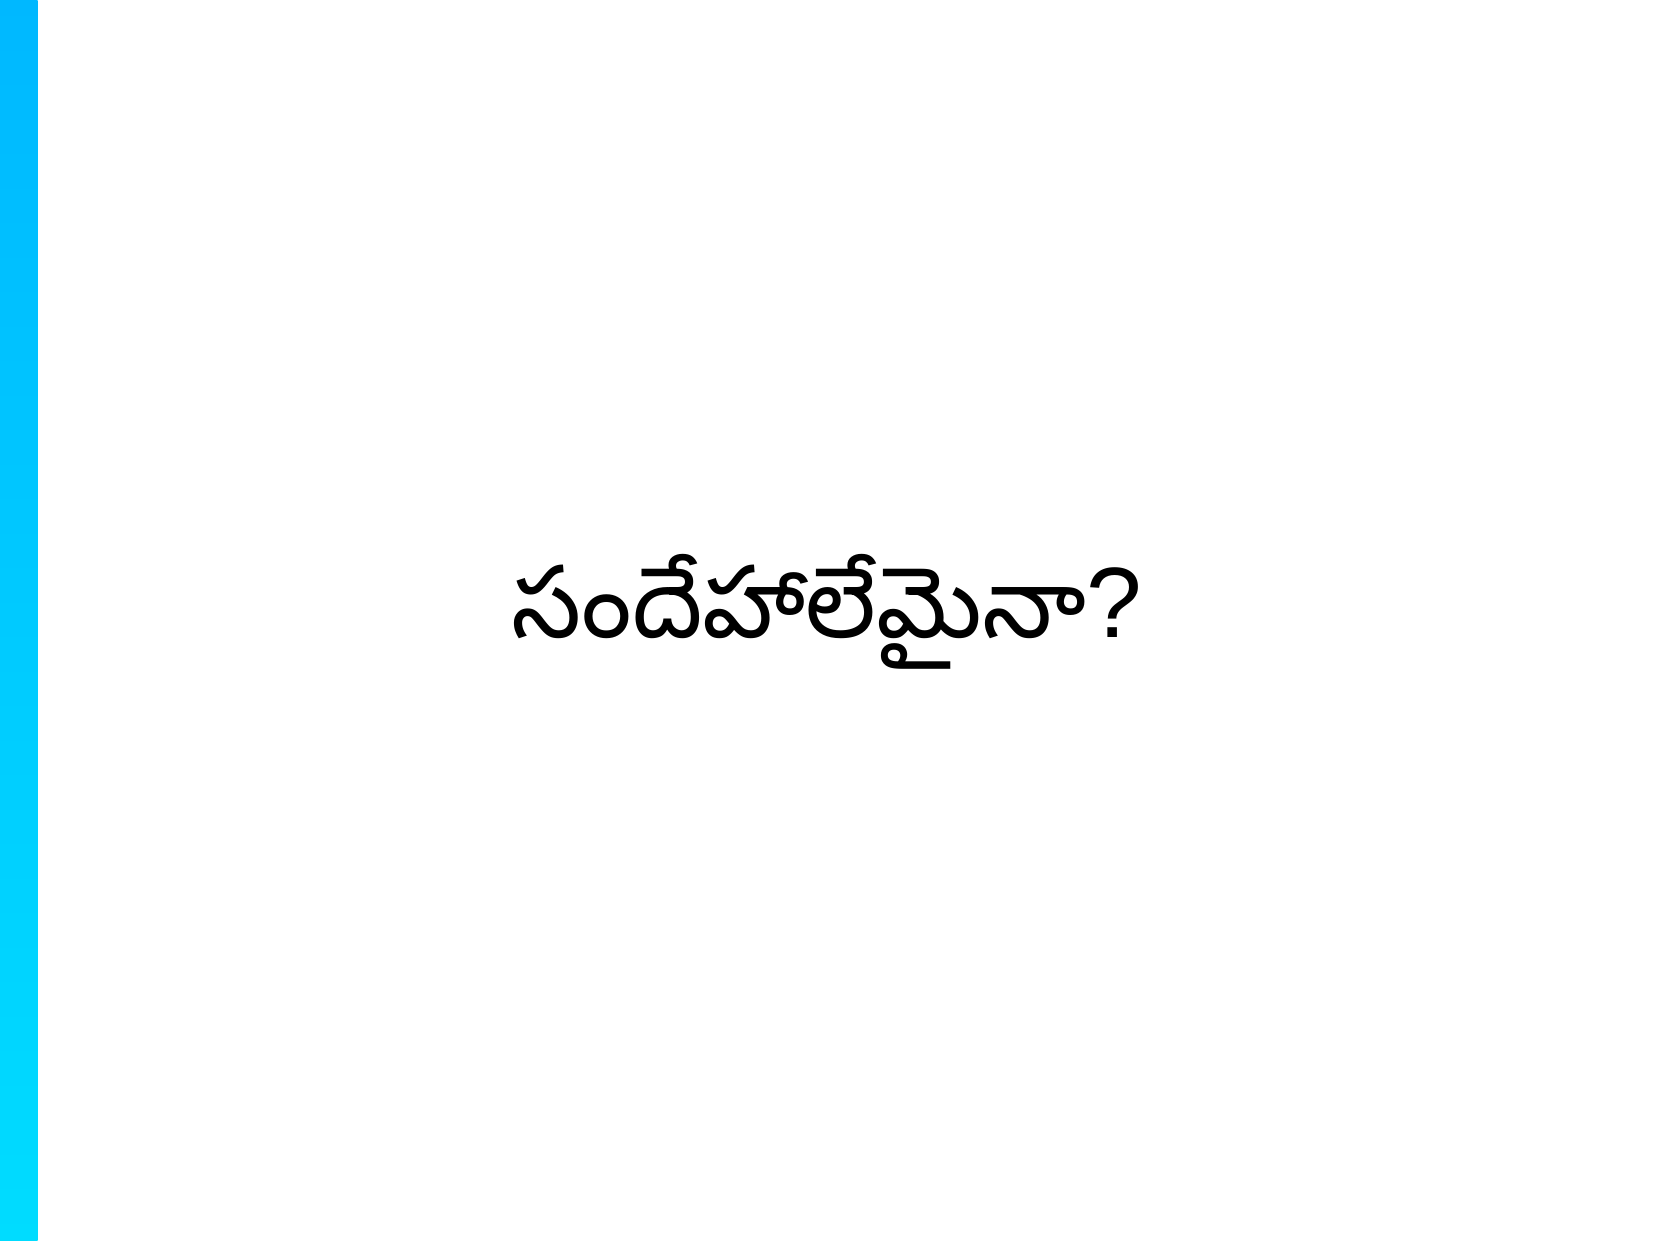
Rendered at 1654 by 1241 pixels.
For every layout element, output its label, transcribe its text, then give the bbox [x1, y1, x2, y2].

picture [0, 0, 1654, 1241]
subtitle సందేహాలేమైనా? [82, 214, 1571, 1019]
